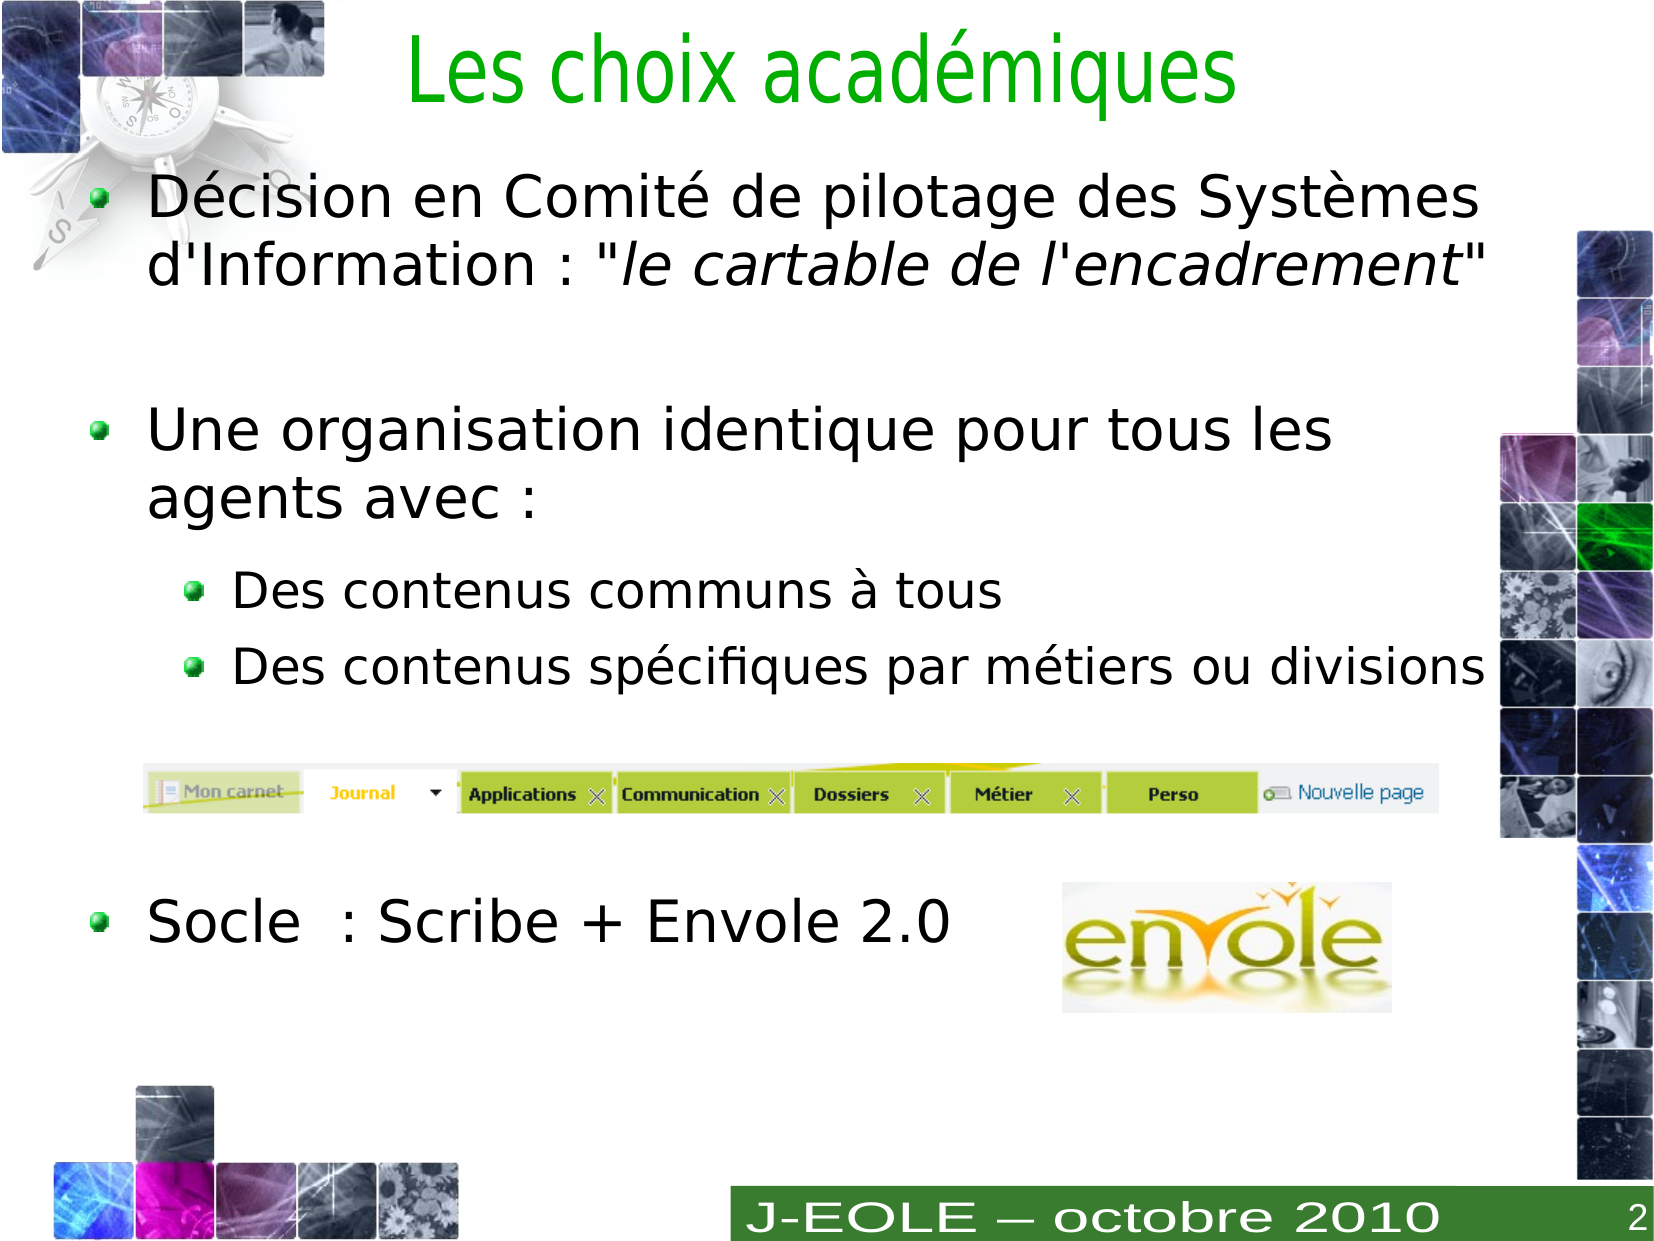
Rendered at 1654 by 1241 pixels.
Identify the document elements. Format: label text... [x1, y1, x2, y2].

picture [143, 763, 1439, 820]
picture [0, 1067, 1216, 1241]
picture [2, 0, 635, 174]
picture [1062, 882, 1392, 1013]
title Les choix académiques [405, 0, 1612, 141]
list Décision en Comité de pilotage des Systèmes d'Information : "le cartable de l'encadrement" Une organisation identique pour tous les agents avec : Des contenus communs à tous Des contenus spécifiques par métiers ou divisions Socle : Scribe + Envole 2.0 [90, 163, 1515, 1162]
picture [1515, 232, 1653, 1179]
